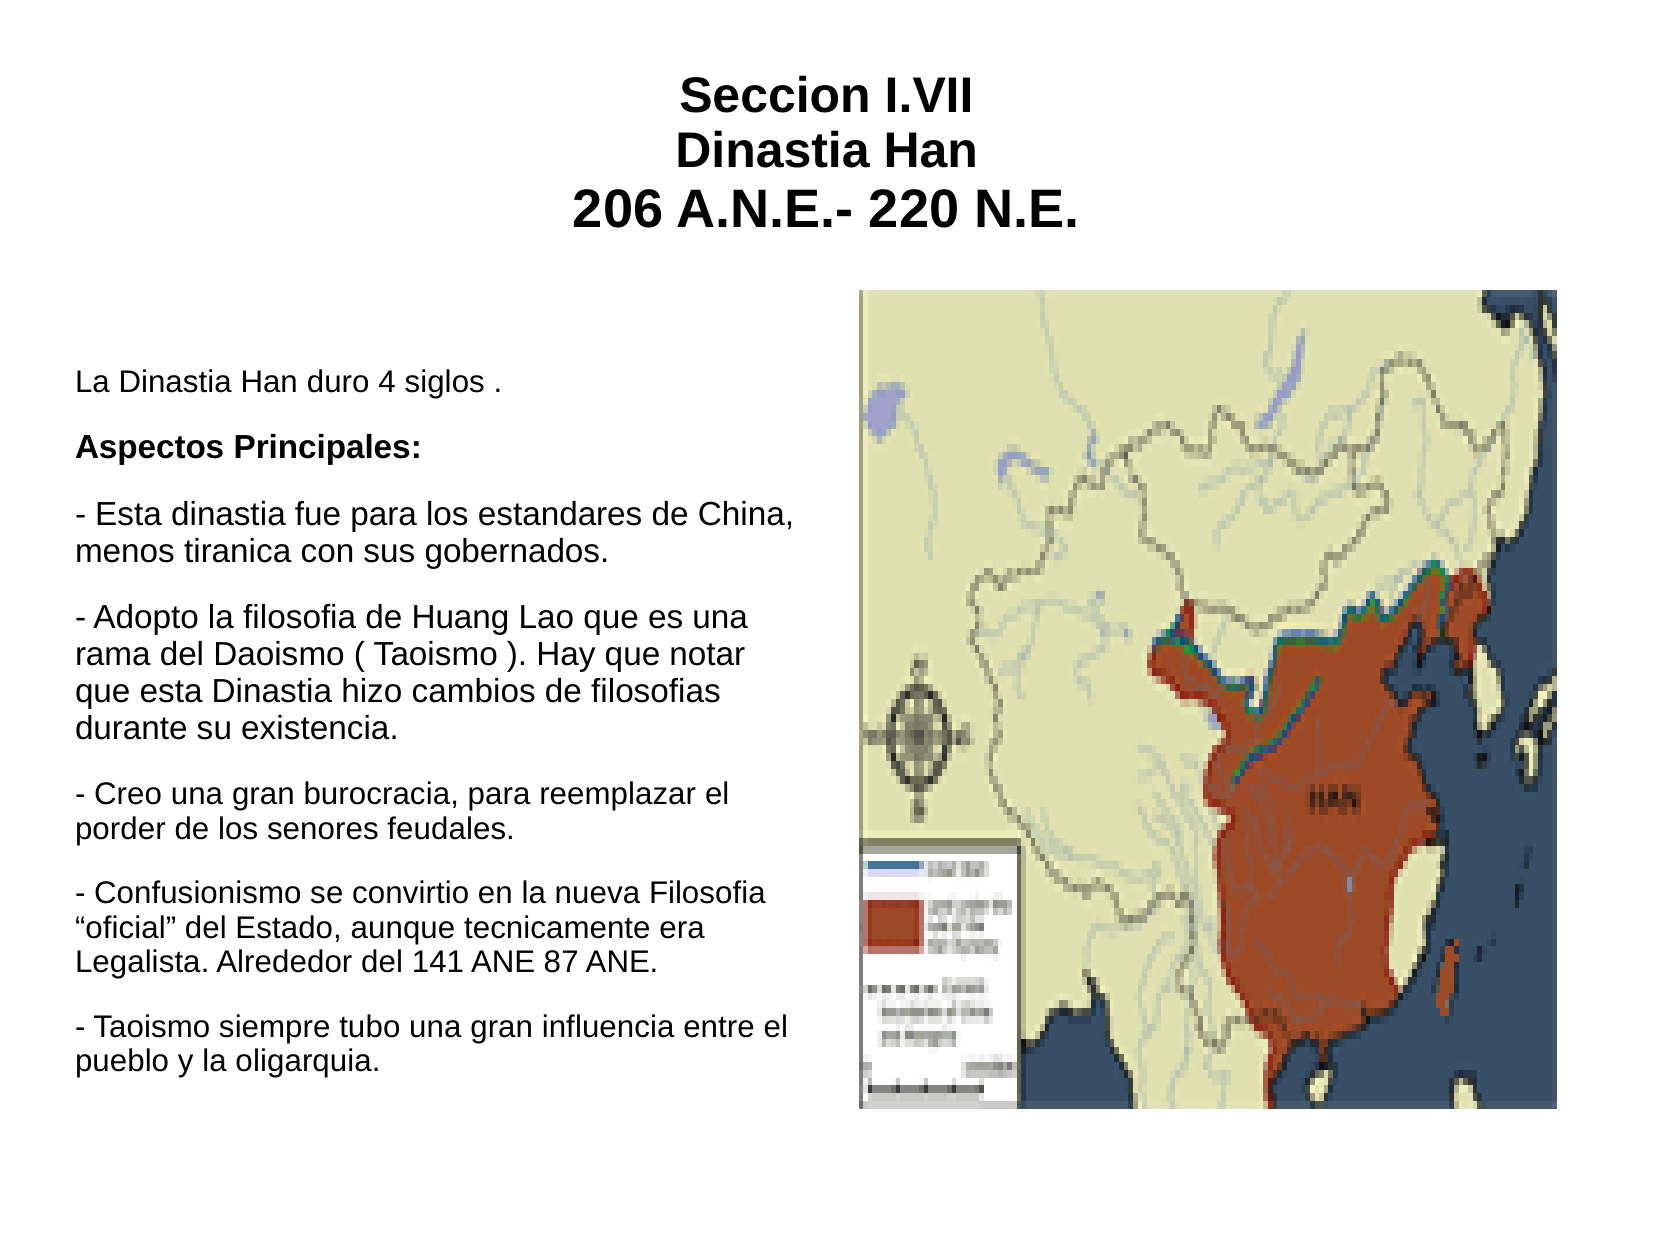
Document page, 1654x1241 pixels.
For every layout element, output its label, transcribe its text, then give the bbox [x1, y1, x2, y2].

list La Dinastia Han duro 4 siglos . Aspectos Principales: - Esta dinastia fue para los estandares de China, menos tiranica con sus gobernados. - Adopto la filosofia de Huang Lao que es una rama del Daoismo ( Taoismo ). Hay que notar que esta Dinastia hizo cambios de filosofias durante su existencia. - Creo una gran burocracia, para reemplazar el porder de los senores feudales. - Confusionismo se convirtio en la nueva Filosofia “oficial” del Estado, aunque tecnicamente era Legalista. Alrededor del 141 ANE 87 ANE. - Taoismo siempre tubo una gran influencia entre el pueblo y la oligarquia. [75, 300, 809, 1210]
title Seccion I.VII Dinastia Han 206 A.N.E.- 220 N.E. [82, 56, 1571, 250]
picture [859, 290, 1557, 1109]
